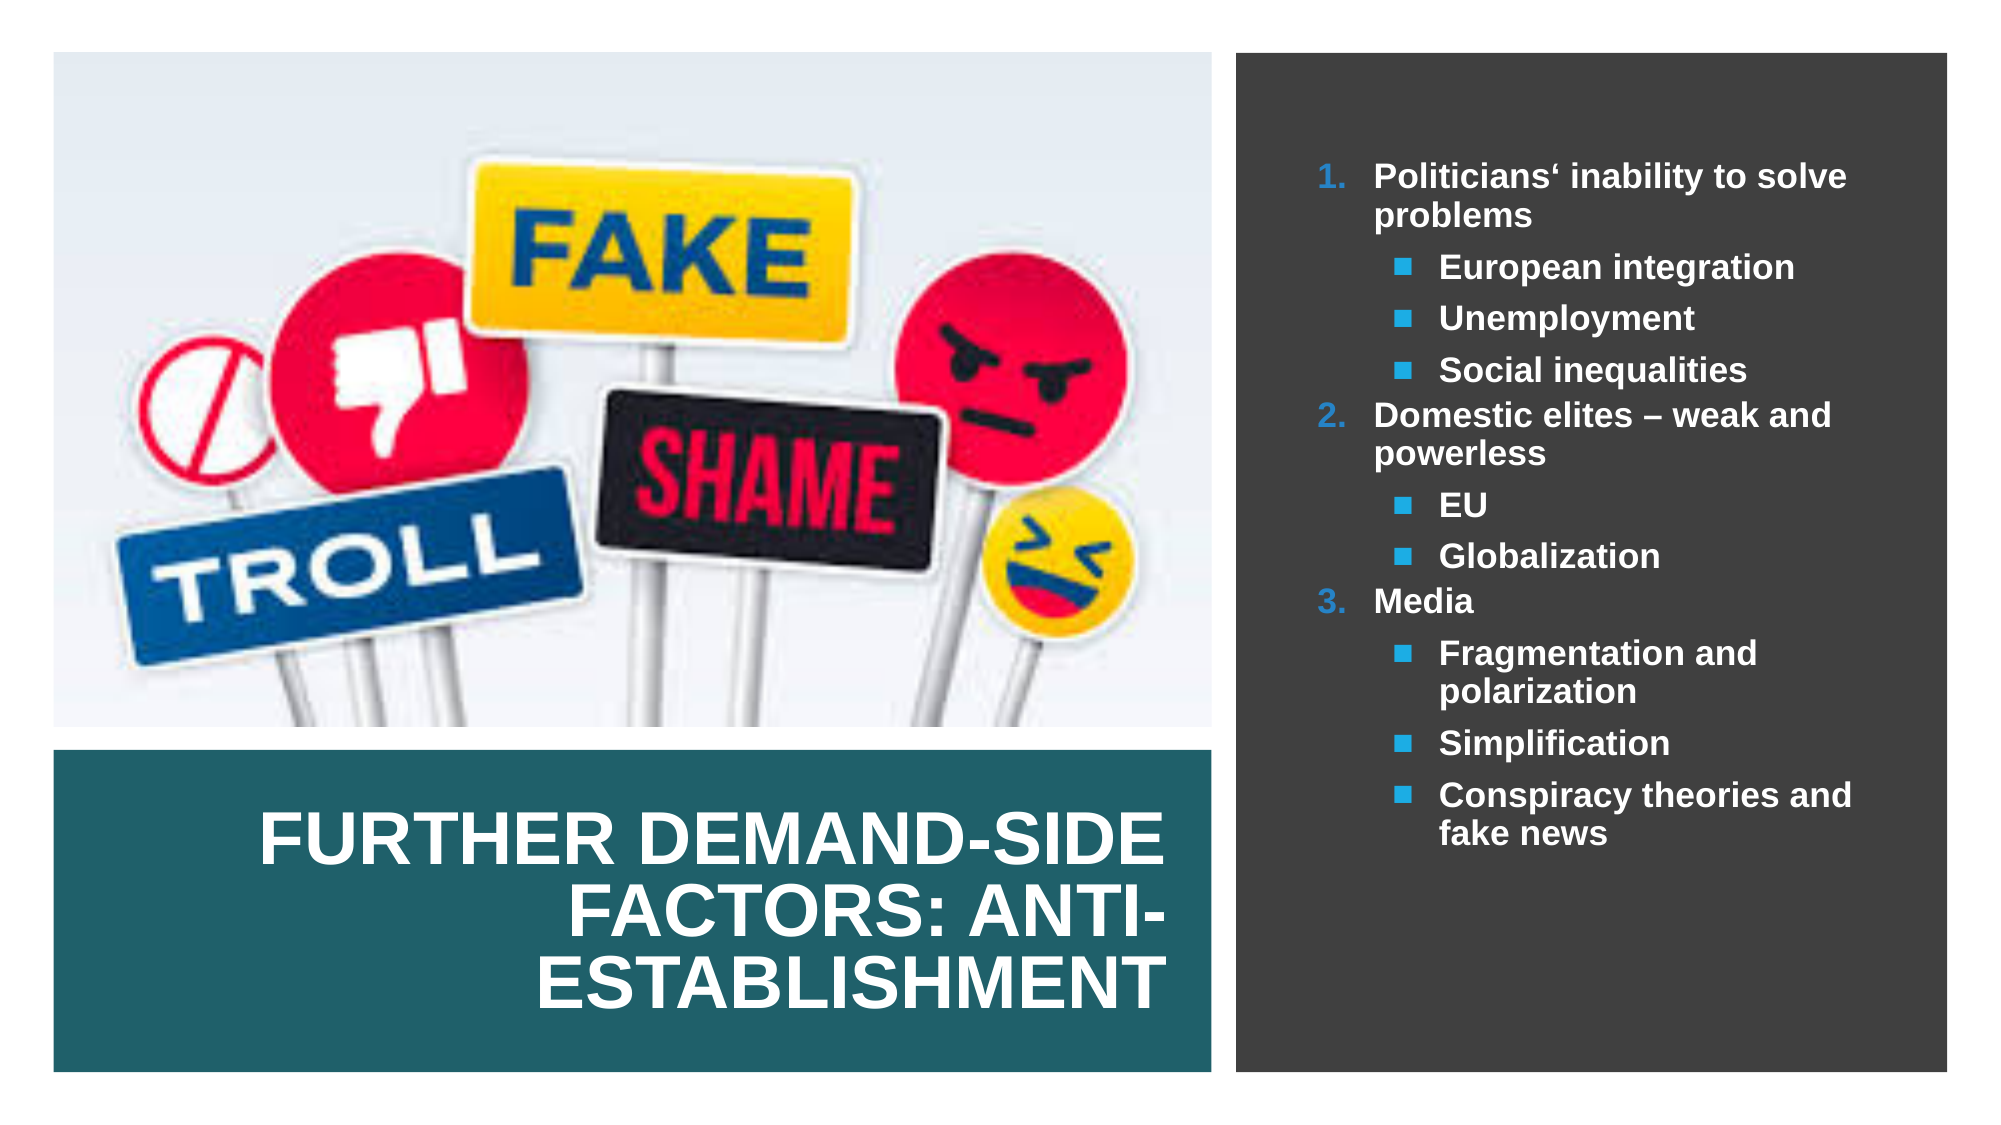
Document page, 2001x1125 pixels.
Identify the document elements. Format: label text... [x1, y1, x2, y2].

text_box [1236, 52, 1948, 1073]
picture [53, 52, 1212, 727]
text_box [53, 749, 1212, 1073]
title FURTHER DEMAND-SIDE FACTORS: ANTI-ESTABLISHMENT [85, 782, 1168, 1049]
list Politicians‘ inability to solve problems European integration Unemployment Social inequalities Domestic elites – weak and powerless EU Globalization Media Fragmentation and polarization Simplification Conspiracy theories and fake news [1317, 150, 1879, 947]
